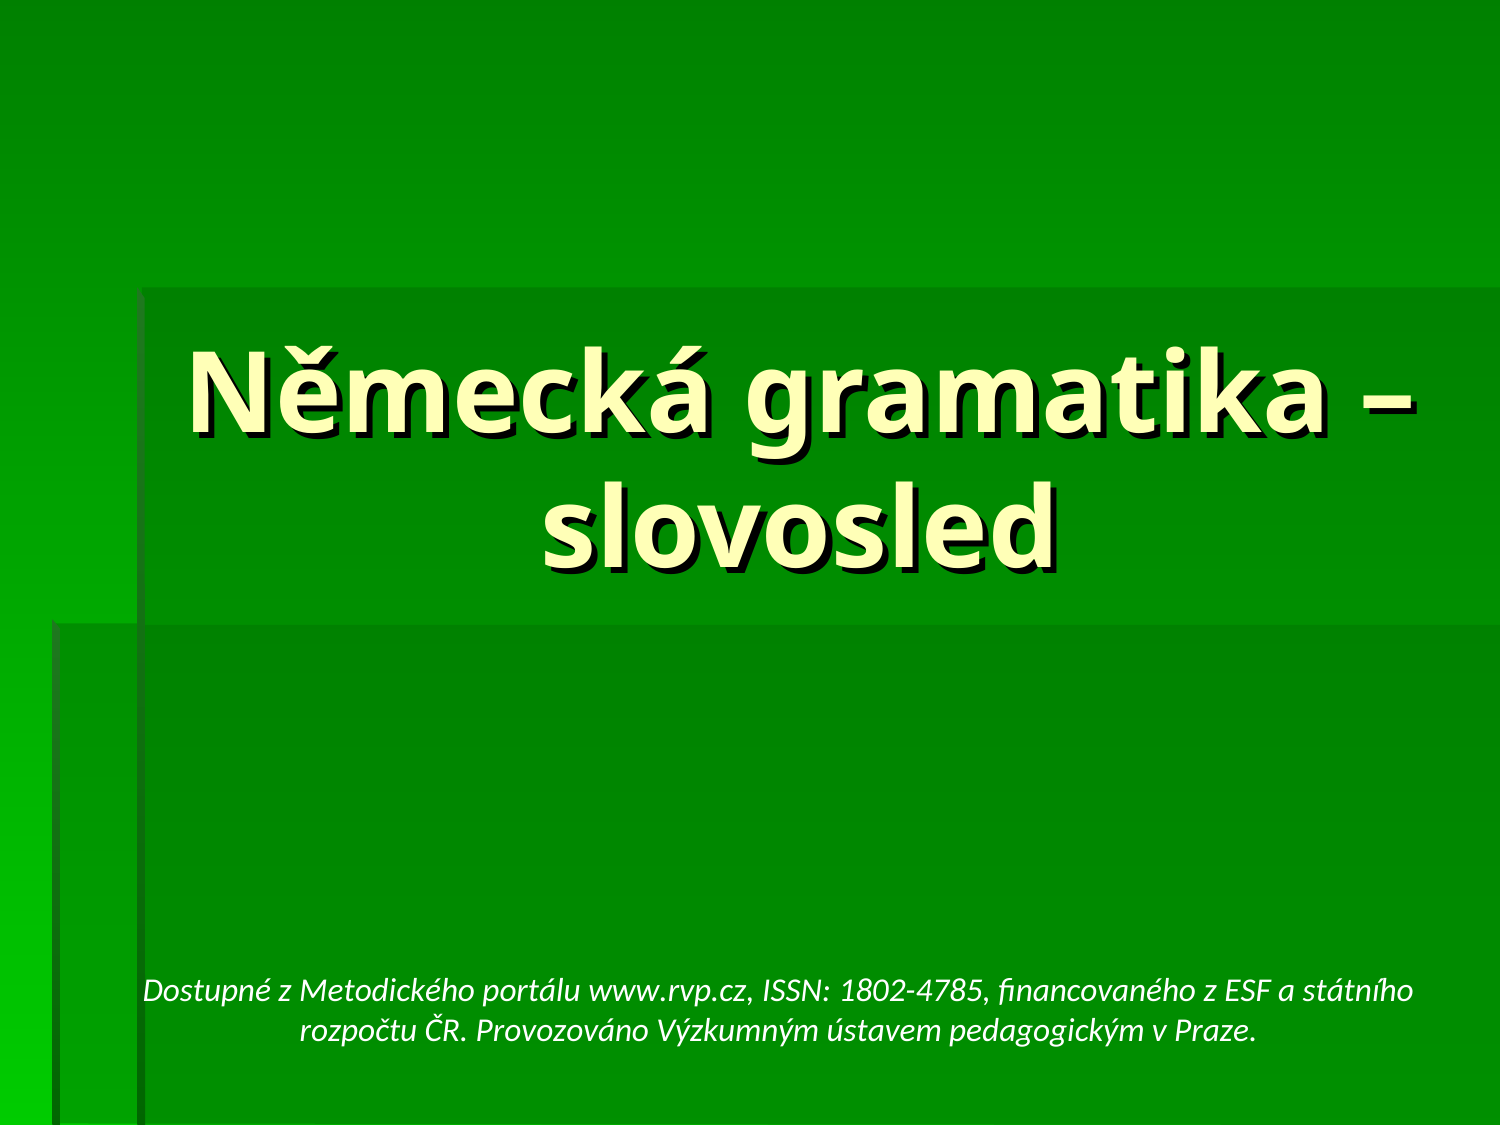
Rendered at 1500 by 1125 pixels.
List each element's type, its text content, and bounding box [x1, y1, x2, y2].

text_box Dostupné z Metodického portálu www.rvp.cz, ISSN: 1802-4785, financovaného z ESF a státního rozpočtu ČR. Provozováno Výzkumným ústavem pedagogickým v Praze. [105, 937, 1454, 1079]
title Německá gramatika – slovosled [162, 312, 1438, 598]
